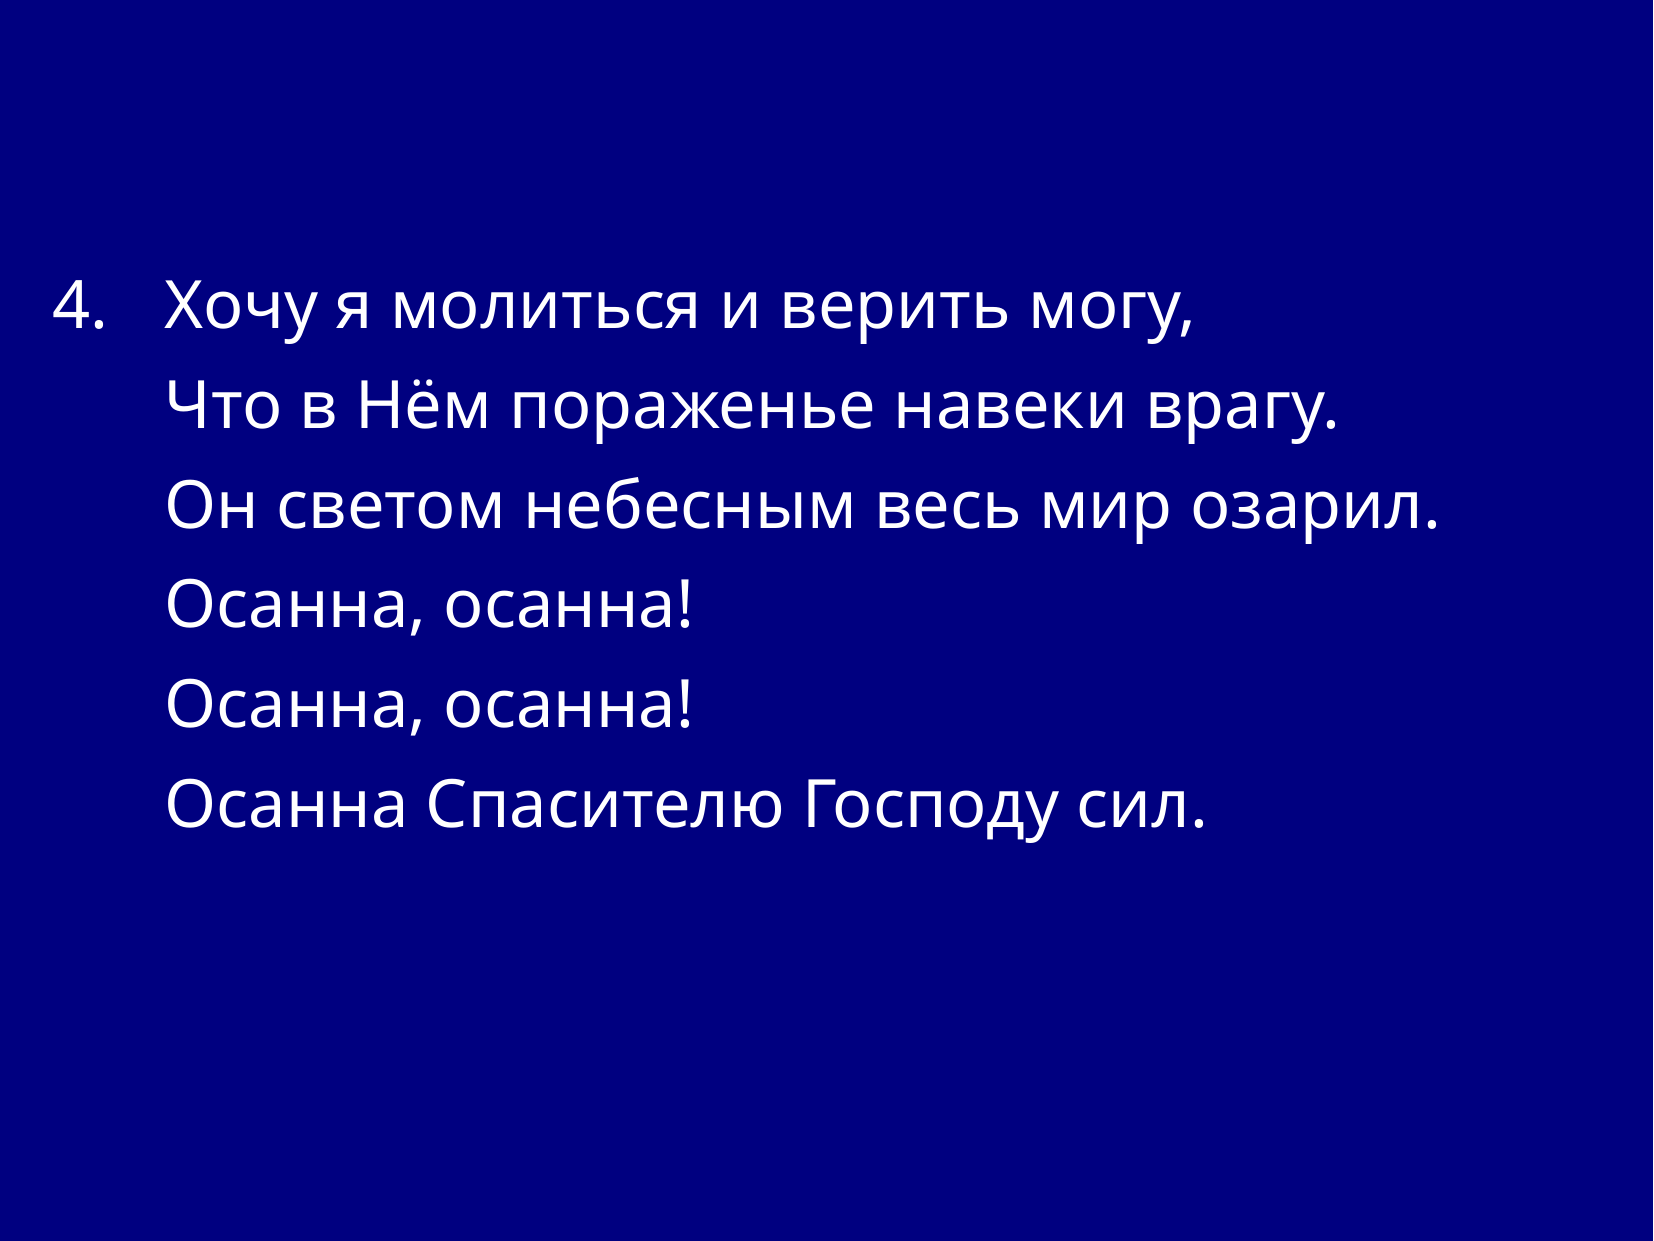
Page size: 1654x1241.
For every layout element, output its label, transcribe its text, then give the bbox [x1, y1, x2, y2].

text_box 4. Хочу я молиться и верить могу, Что в Нём пораженье навеки врагу. Он светом небесным весь мир озарил. Осанна, осанна! Осанна, осанна! Осанна Спасителю Господу сил. [37, 150, 1576, 1163]
